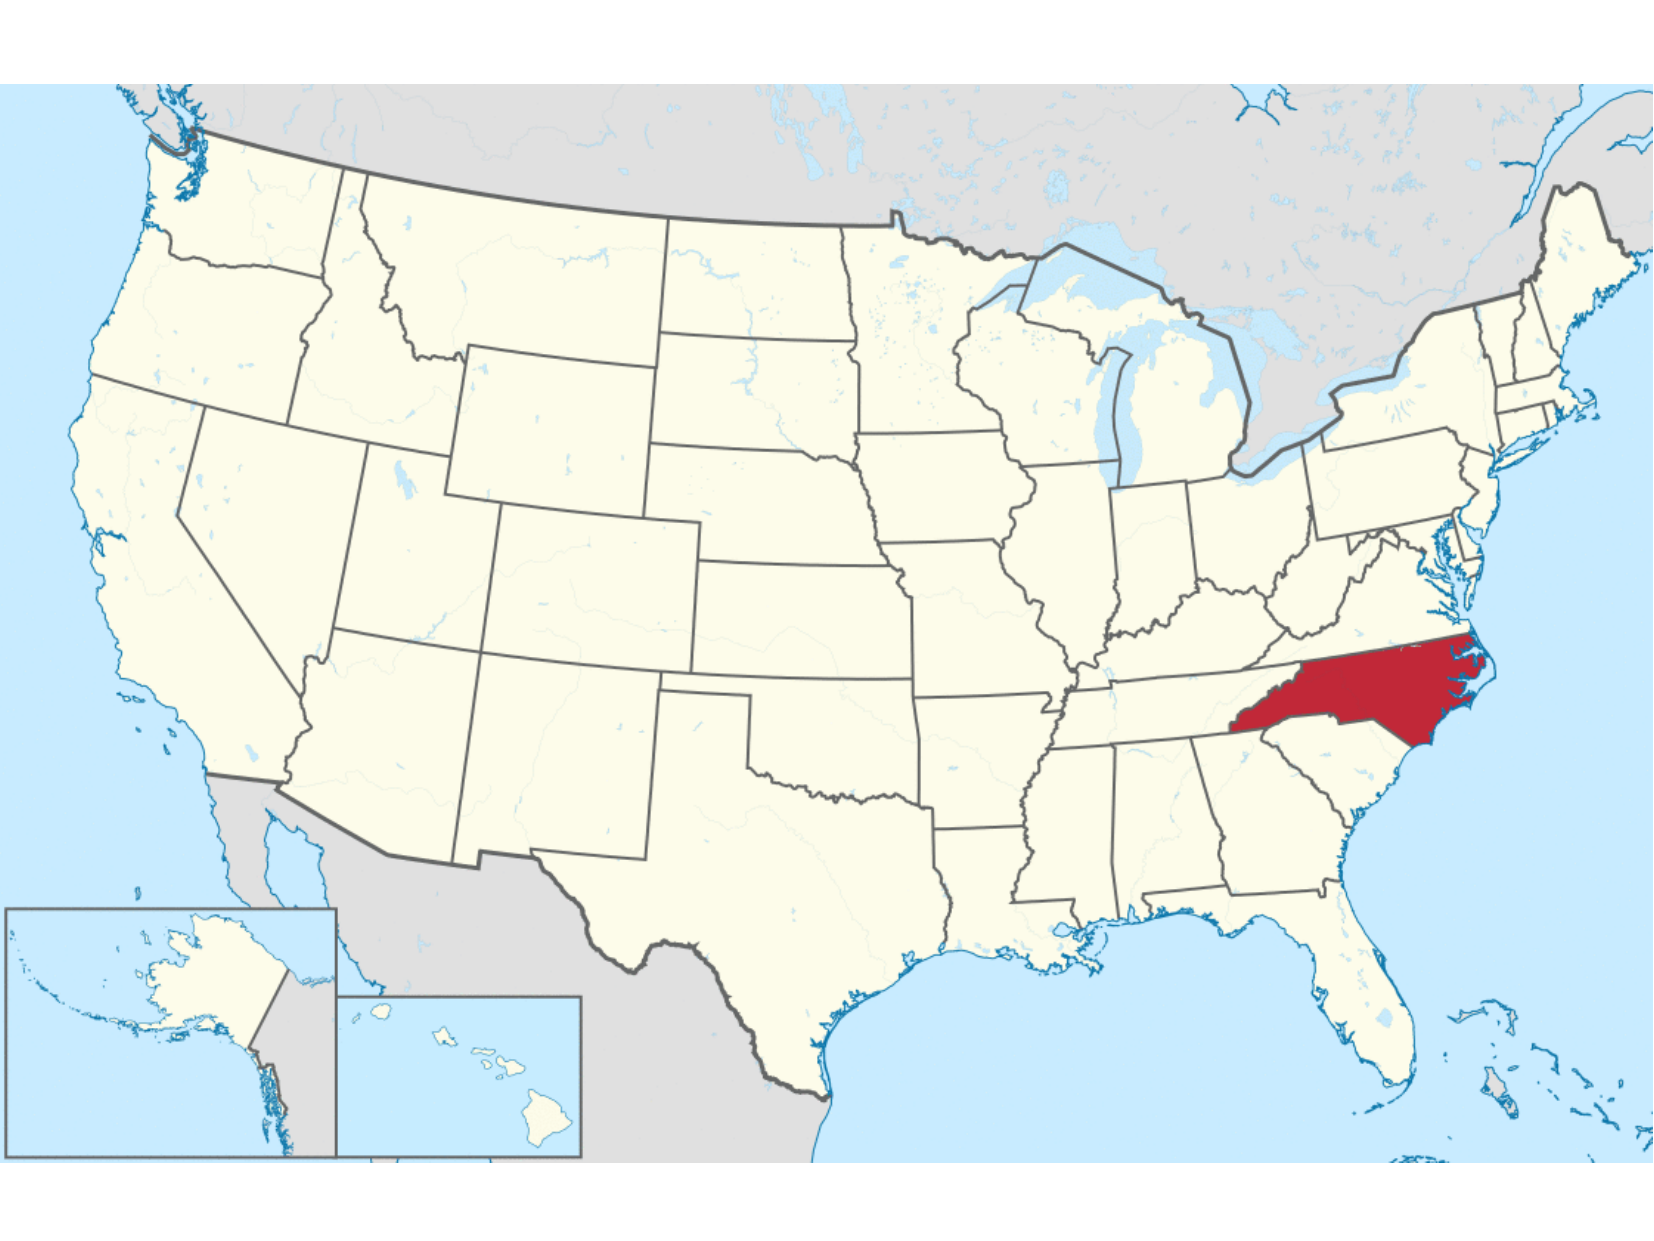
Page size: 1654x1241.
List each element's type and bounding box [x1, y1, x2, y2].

picture [0, 84, 1653, 1163]
